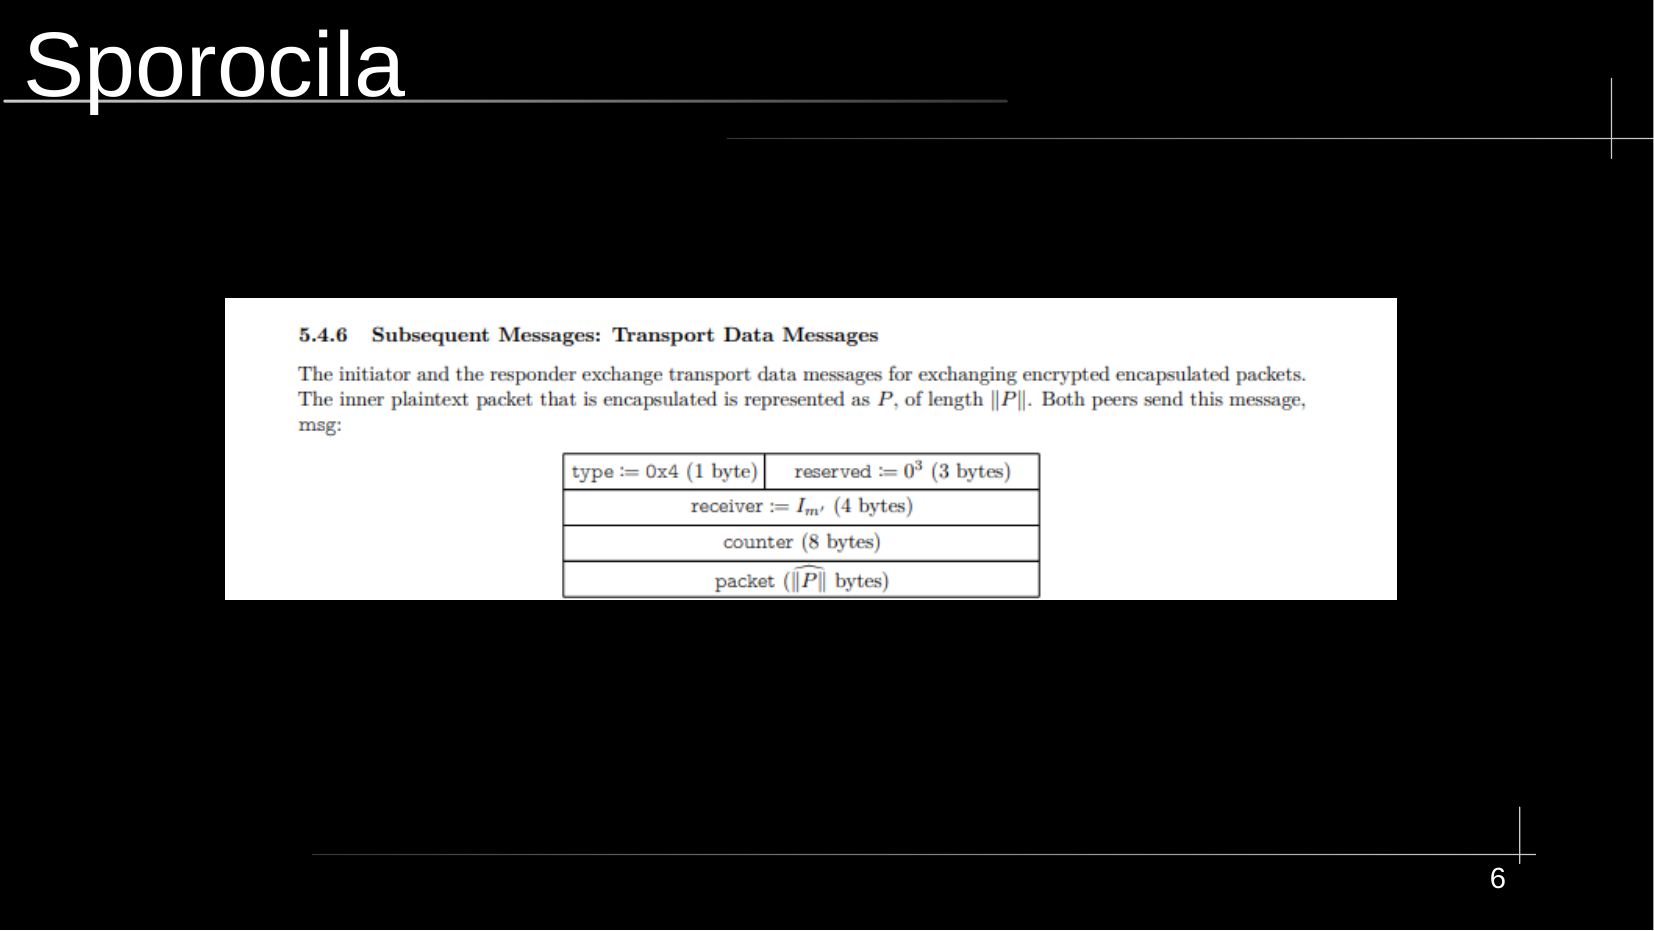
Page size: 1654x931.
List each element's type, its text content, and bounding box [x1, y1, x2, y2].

picture [225, 298, 1397, 601]
title Sporocila [23, 11, 1589, 119]
